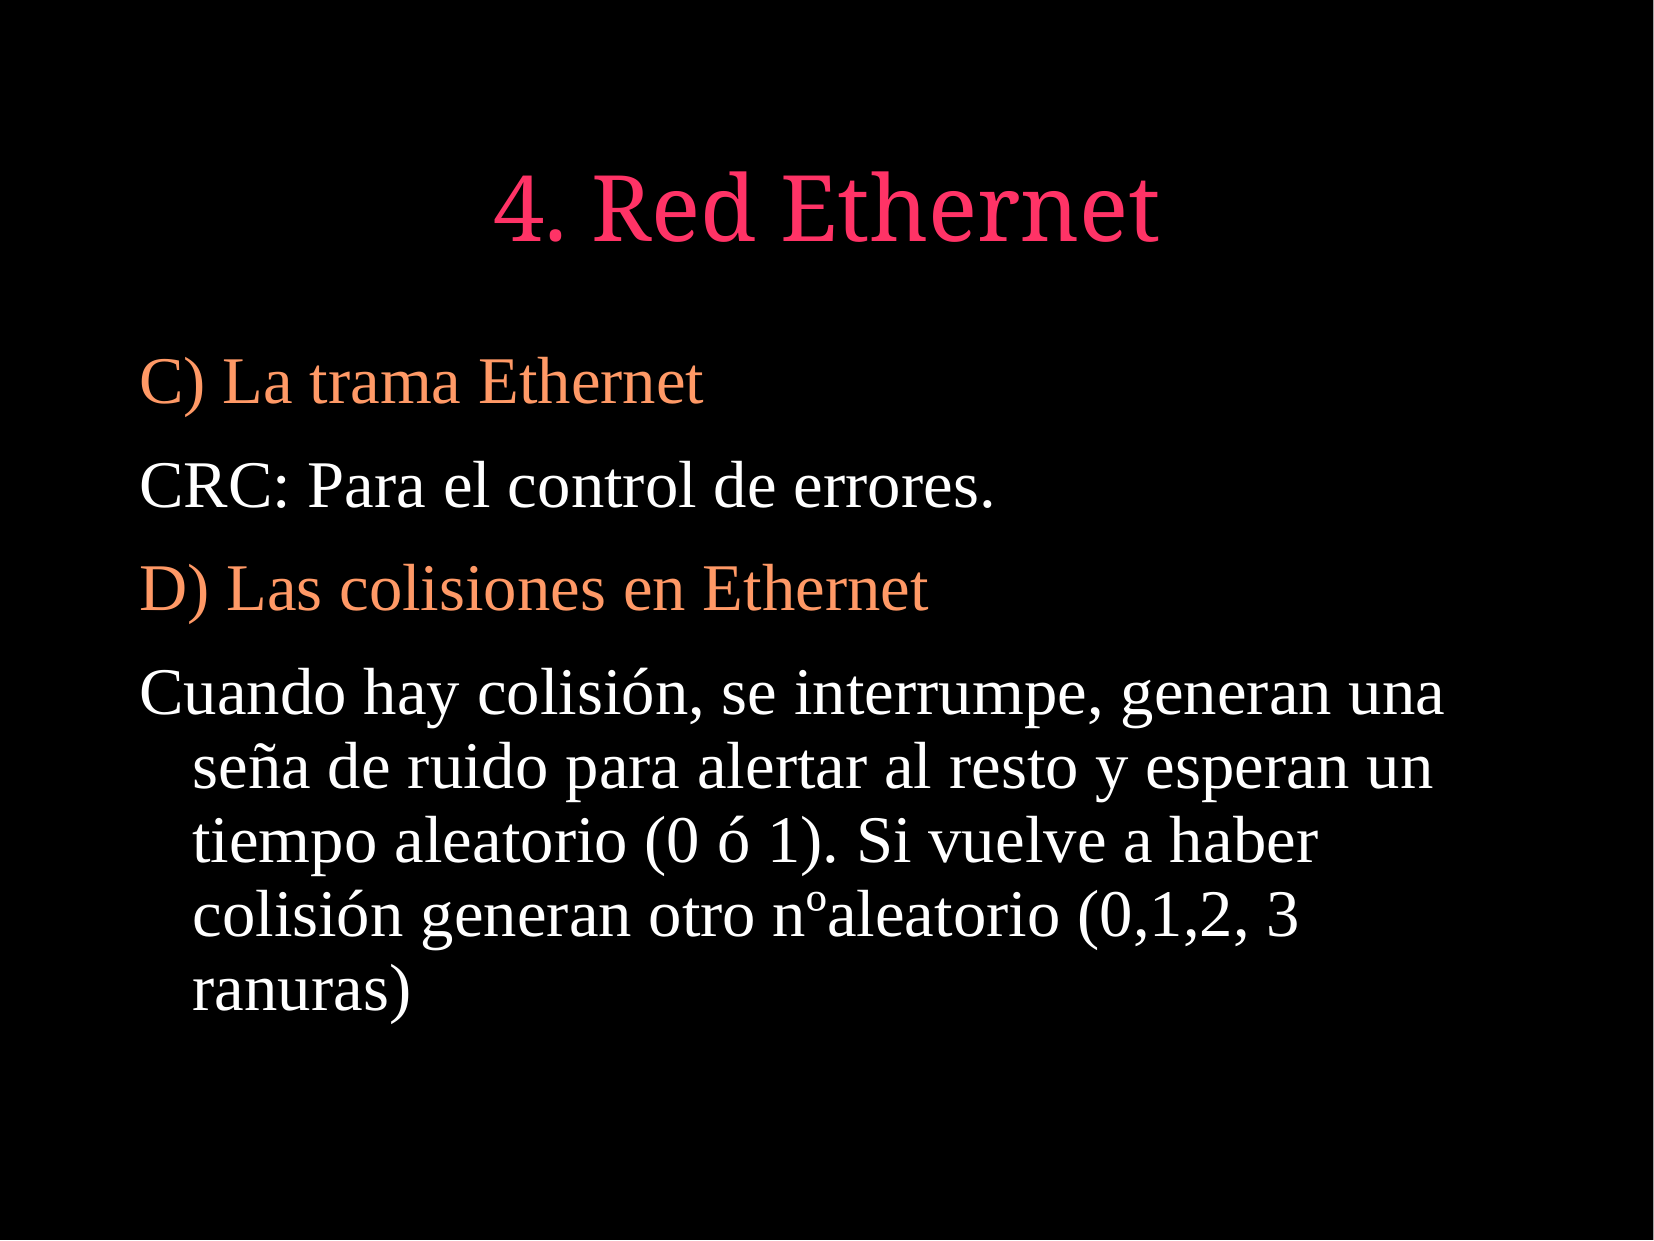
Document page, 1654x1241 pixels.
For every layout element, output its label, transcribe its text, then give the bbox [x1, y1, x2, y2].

list C) La trama Ethernet CRC: Para el control de errores. D) Las colisiones en Ethernet Cuando hay colisión, se interrumpe, generan una seña de ruido para alertar al resto y esperan un tiempo aleatorio (0 ó 1). Si vuelve a haber colisión generan otro nºaleatorio (0,1,2, 3 ranuras) [121, 343, 1534, 1126]
title 4. Red Ethernet [121, 102, 1534, 311]
